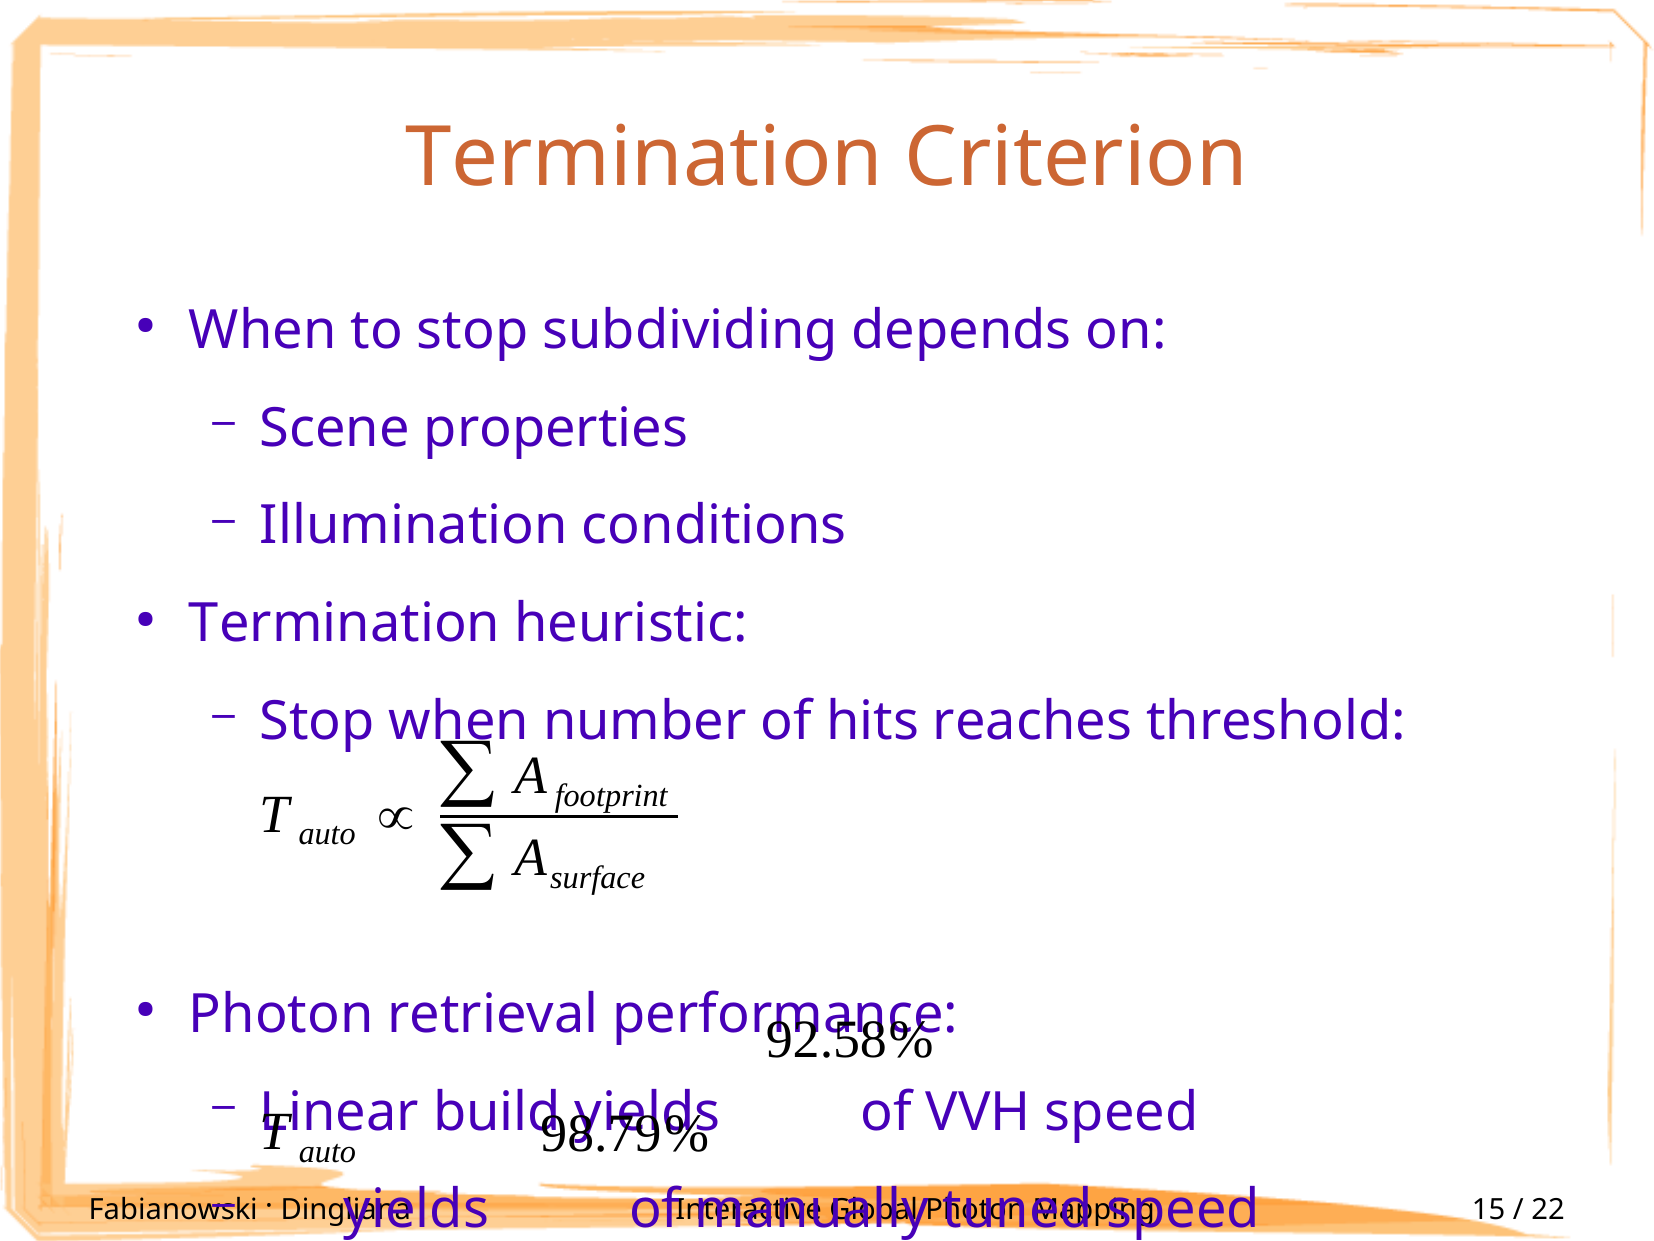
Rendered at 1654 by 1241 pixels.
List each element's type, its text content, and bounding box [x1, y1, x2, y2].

list When to stop subdividing depends on: Scene properties Illumination conditions Termination heuristic: Stop when number of hits reaches threshold: Photon retrieval performance: Linear build yields of VVH speed yields of manually tuned speed [118, 290, 1571, 1164]
picture [0, 0, 1654, 1241]
chart [765, 1009, 941, 1069]
chart [540, 1103, 715, 1164]
title Termination Criterion [82, 49, 1571, 257]
chart [259, 1101, 362, 1170]
chart [259, 737, 688, 896]
